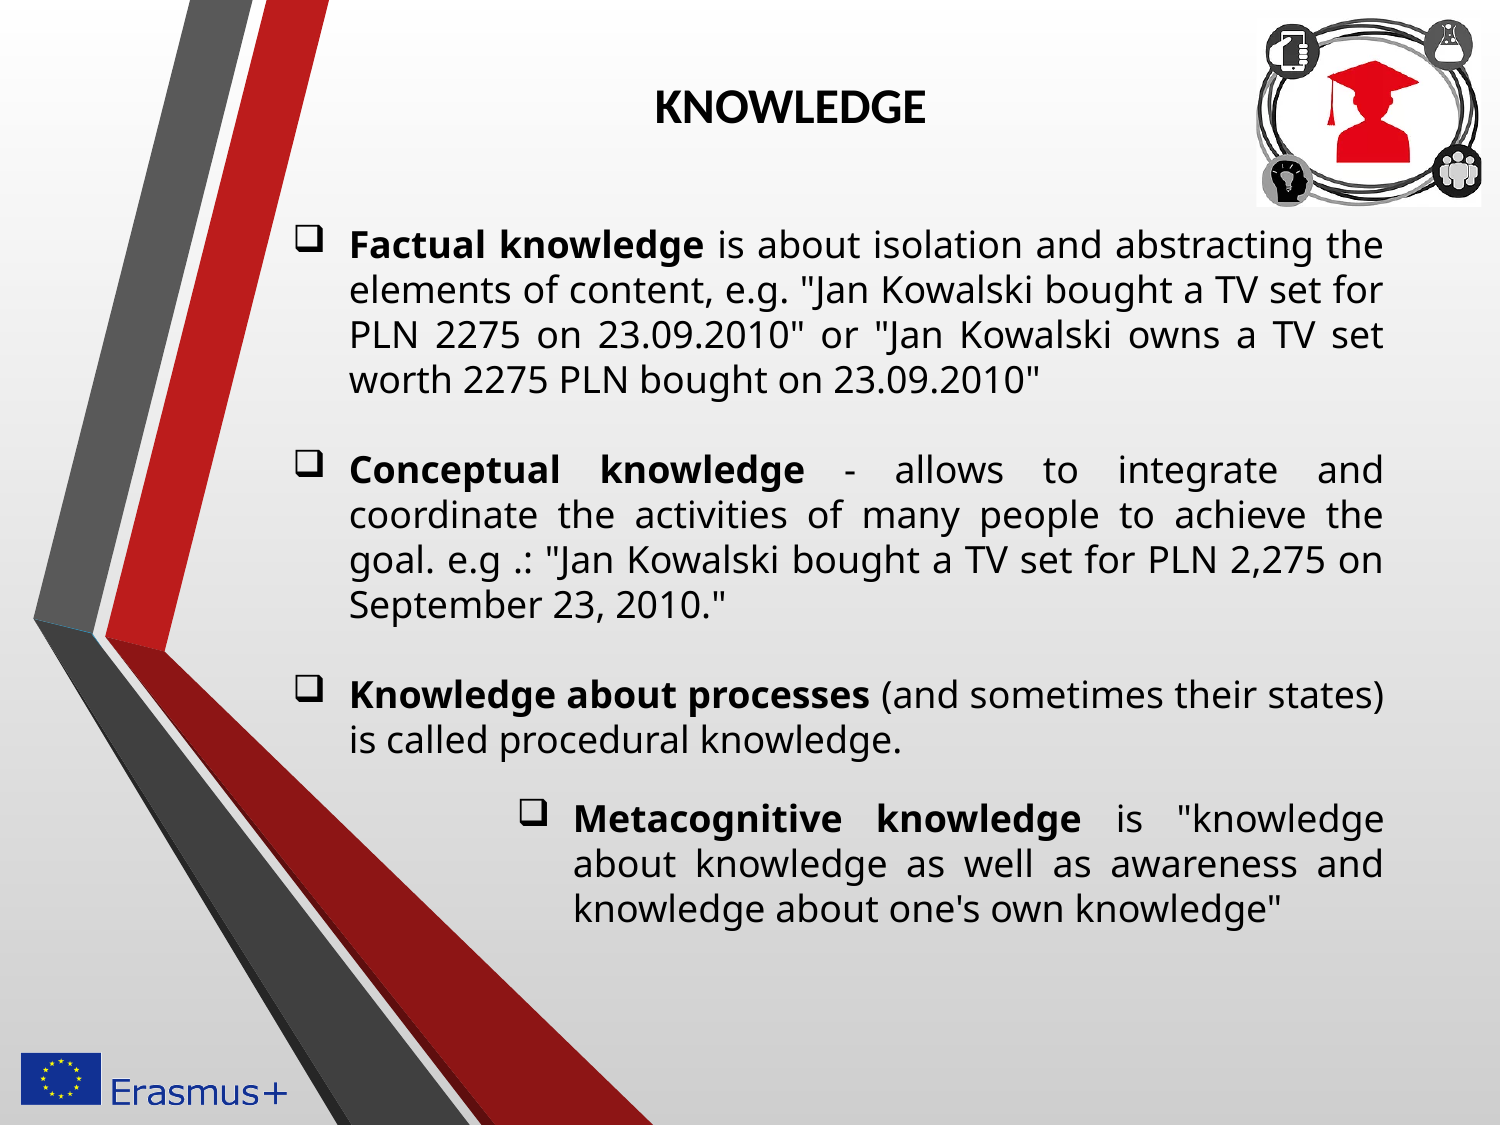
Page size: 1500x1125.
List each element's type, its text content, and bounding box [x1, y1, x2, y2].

text_box KNOWLEDGE [324, 66, 1256, 142]
picture [5, 1037, 302, 1120]
text_box Metacognitive knowledge is "knowledge about knowledge as well as awareness and knowledge about one's own knowledge" [501, 787, 1400, 938]
picture [1256, 18, 1482, 207]
text_box Factual knowledge is about isolation and abstracting the elements of content, e.g. "Jan Kowalski bought a TV set for PLN 2275 on 23.09.2010" or "Jan Kowalski owns a TV set worth 2275 PLN bought on 23.09.2010" Conceptual knowledge - allows to integrate and coordinate the activities of many people to achieve the goal. e.g .: "Jan Kowalski bought a TV set for PLN 2,275 on September 23, 2010." Knowledge about processes (and sometimes their states) is called procedural knowledge. [277, 213, 1400, 814]
chart [1257, 19, 1483, 209]
